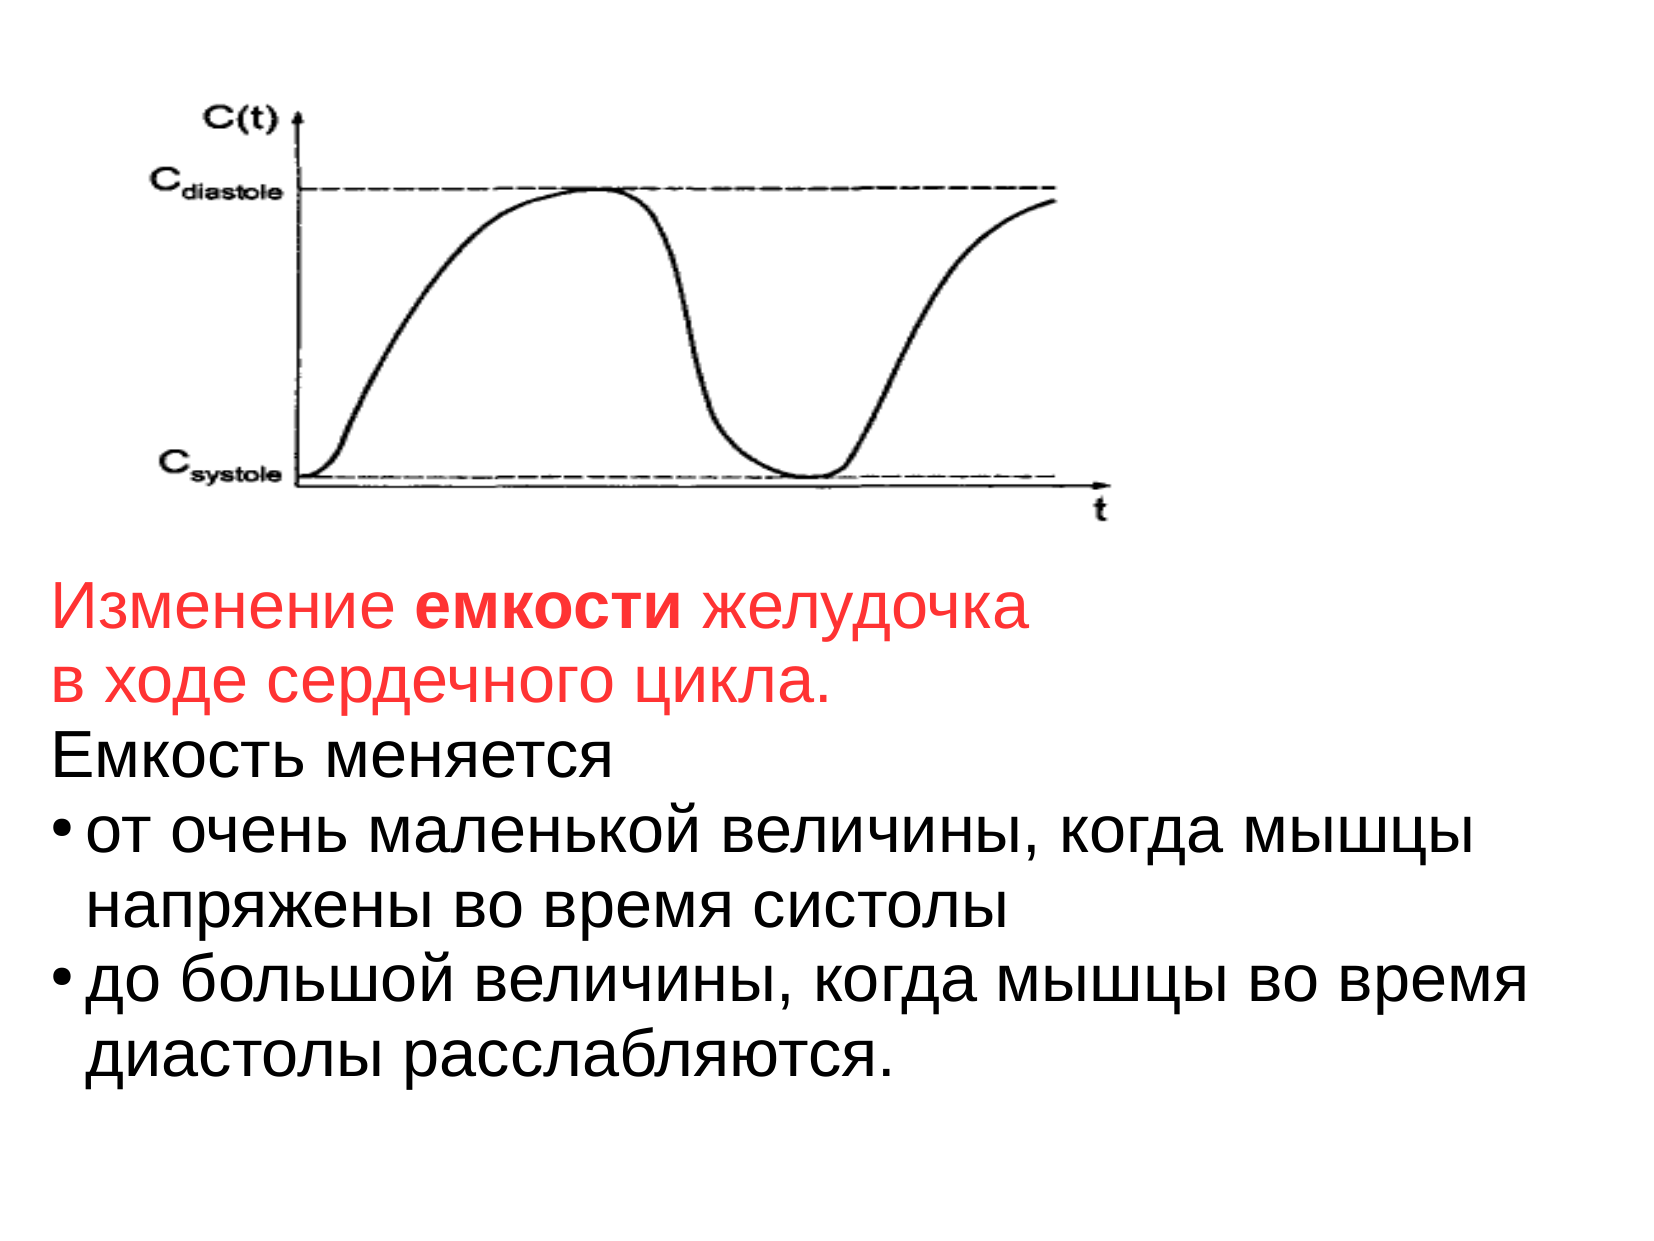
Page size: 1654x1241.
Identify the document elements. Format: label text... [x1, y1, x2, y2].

text_box Изменение емкости желудочка в ходе сердечного цикла. Емкость меняется от очень маленькой величины, когда мышцы напряжены во время систолы до большой величины, когда мышцы во время диастолы расслабляются. [35, 560, 1624, 1099]
picture [94, 80, 1198, 544]
